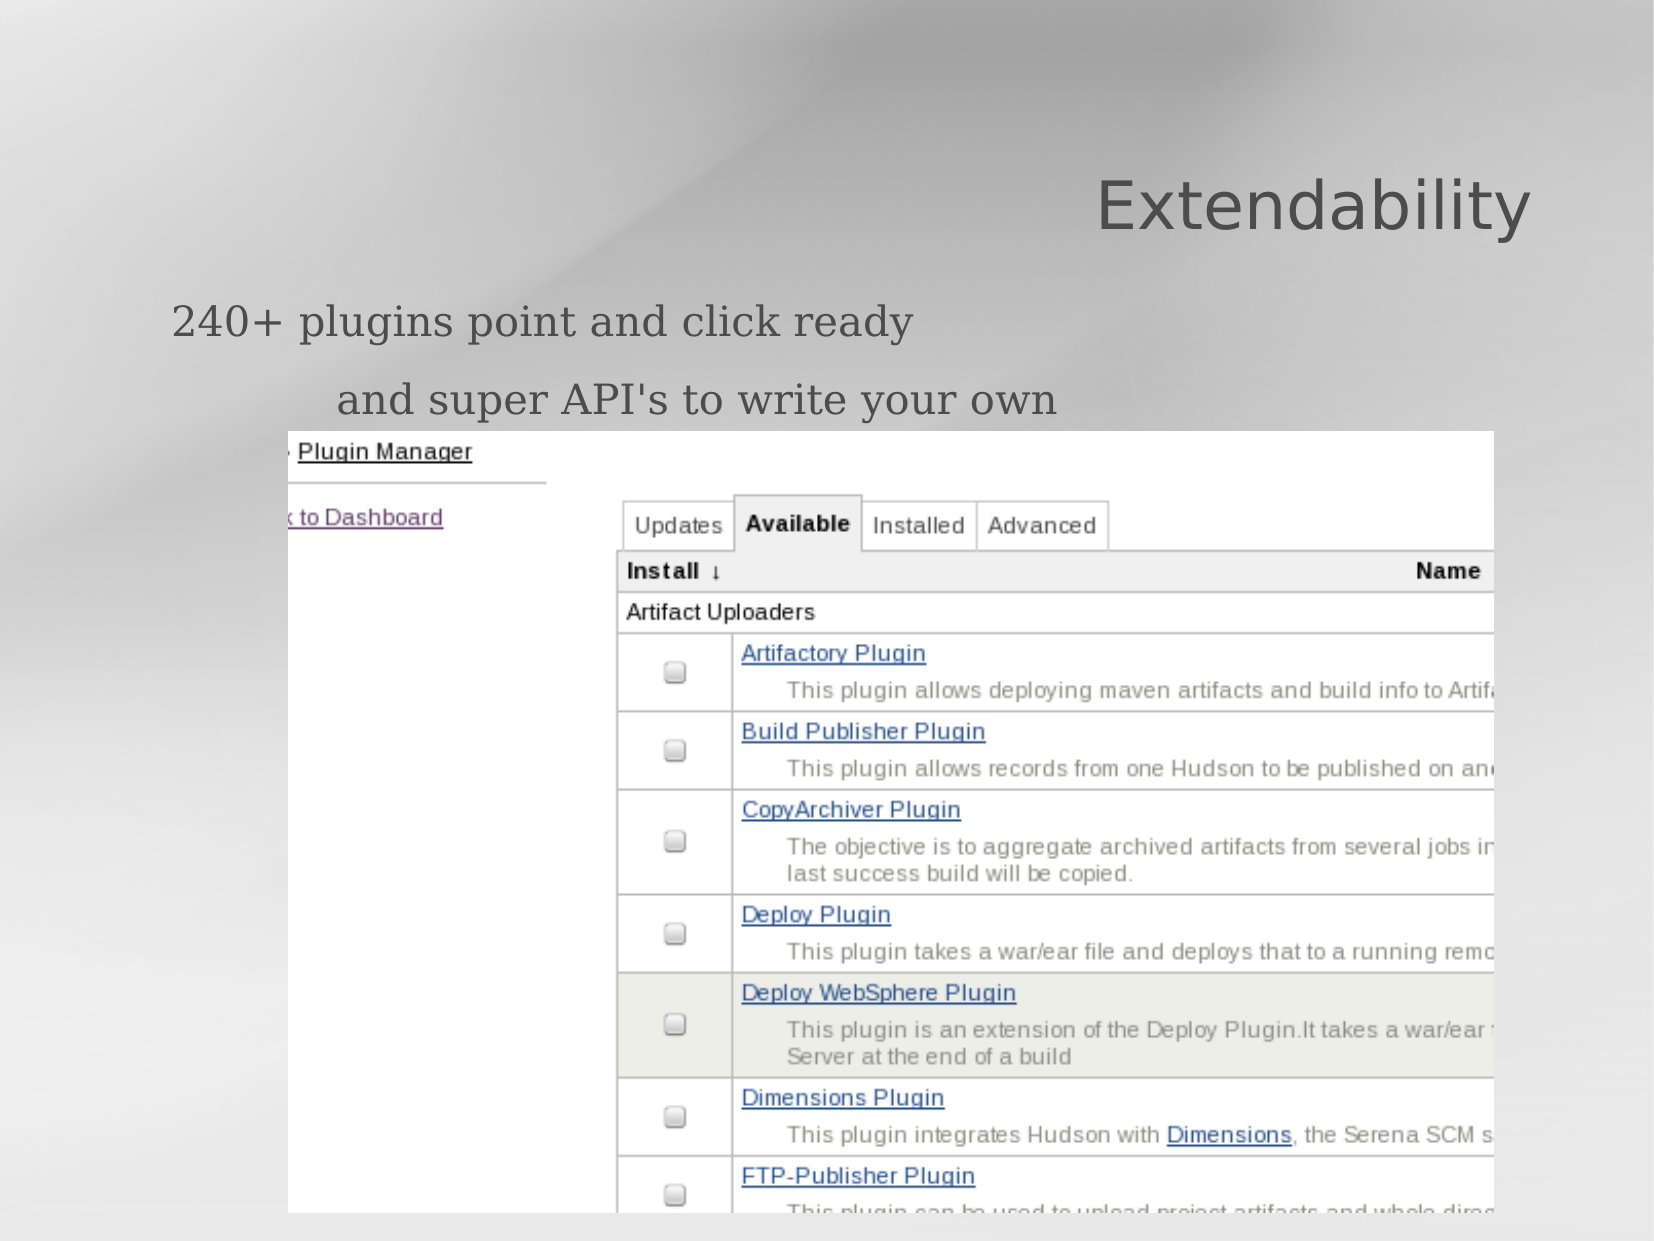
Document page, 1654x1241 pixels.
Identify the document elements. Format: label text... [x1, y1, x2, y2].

list 240+ plugins point and click ready and super API's to write your own [100, 297, 1513, 1065]
picture [0, 0, 1654, 1241]
title Extendability [121, 110, 1534, 303]
